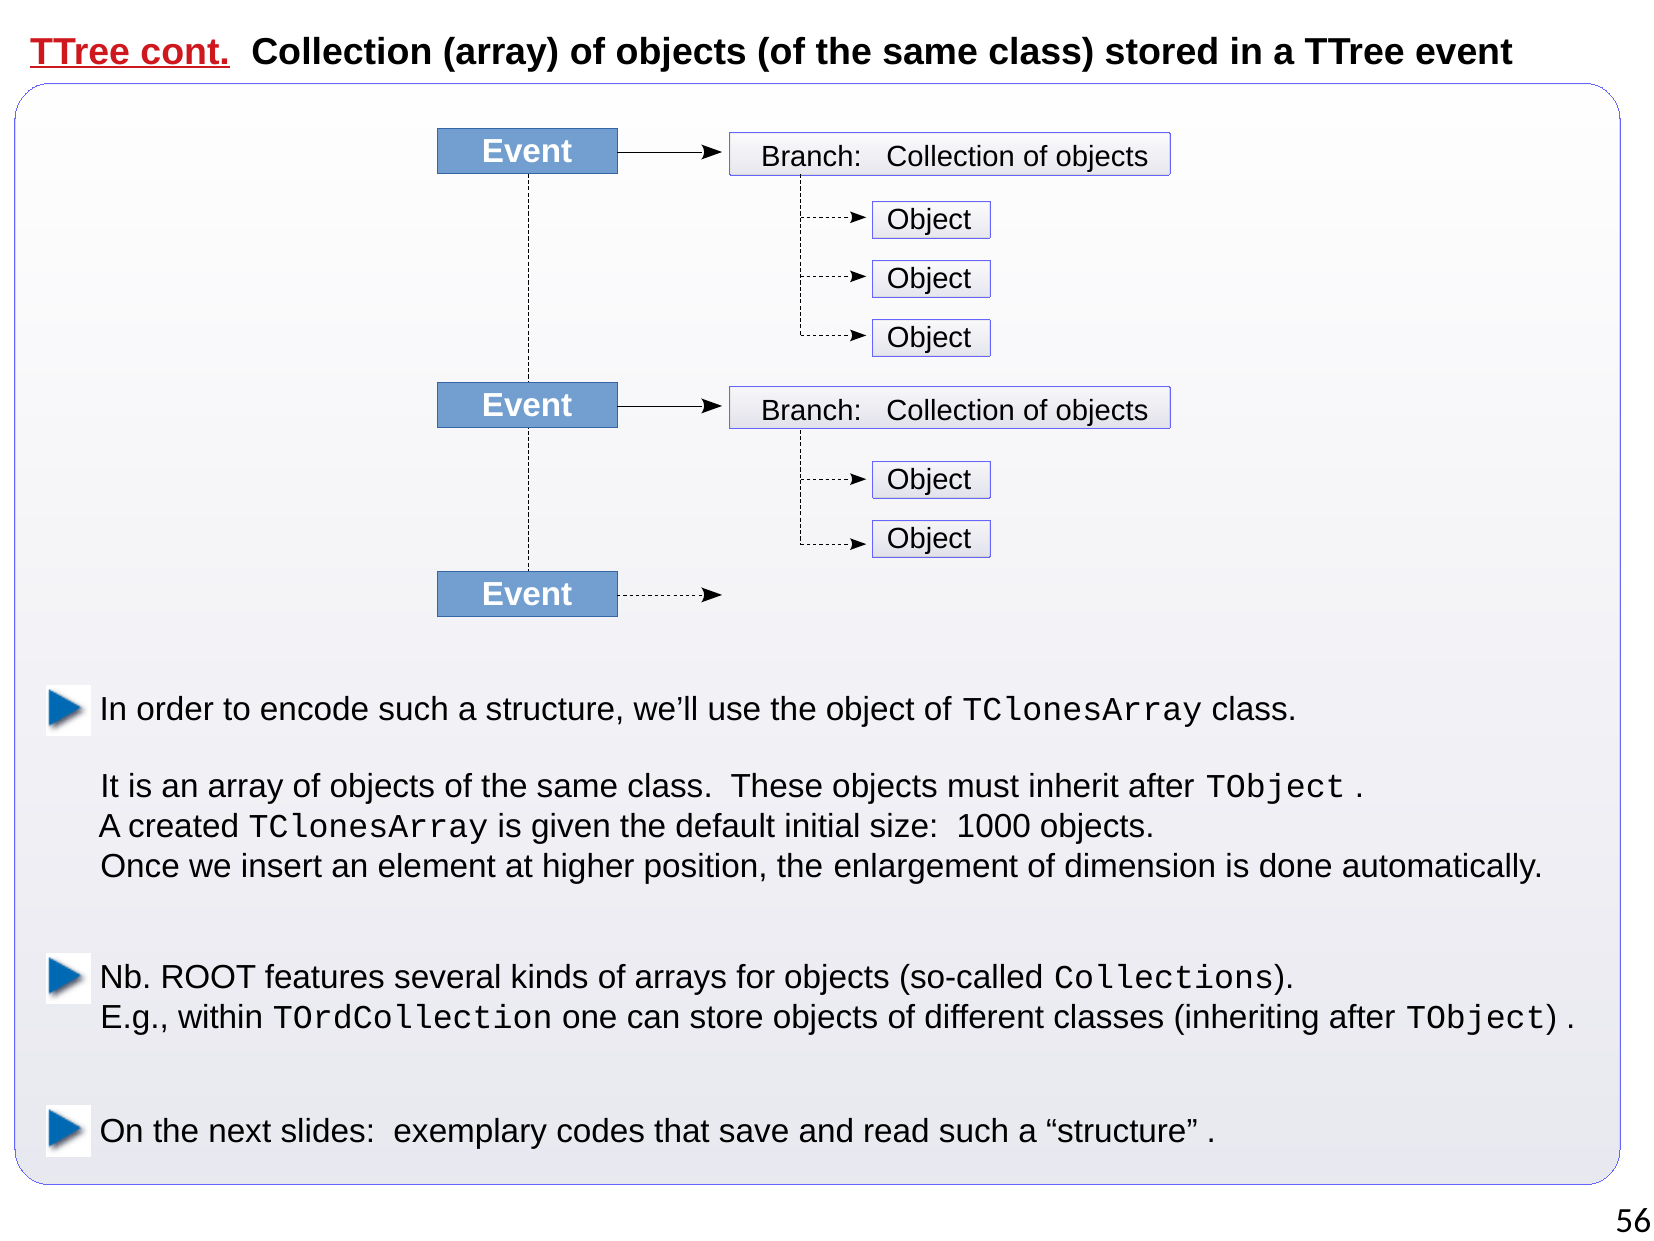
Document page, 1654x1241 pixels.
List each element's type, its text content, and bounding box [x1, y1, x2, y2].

text_box Event [437, 128, 618, 174]
text_box [14, 83, 1621, 1179]
text_box In order to encode such a structure, we’ll use the object of TClonesArray class. It is an array of objects of the same class. These objects must inherit after TObject . A created TClonesArray is given the default initial size: 1000 objects. Once we insert an element at higher position, the enlargement of dimension is done automatically. Nb. ROOT features several kinds of arrays for objects (so-called Collections). E.g., within TOrdCollection one can store objects of different classes (inheriting after TObject) . On the next slides: exemplary codes that save and read such a “structure” . [31, 683, 1632, 1192]
text_box Event [437, 571, 618, 617]
text_box Branch: Collection of objects [746, 132, 1171, 180]
text_box Event [437, 382, 618, 428]
text_box TTree cont. Collection (array) of objects (of the same class) stored in a TTree event [15, 22, 1561, 234]
text_box [729, 132, 746, 176]
text_box Object [872, 514, 1006, 567]
text_box Object [872, 455, 1006, 508]
text_box Object [872, 254, 1006, 307]
text_box Object [872, 195, 1006, 248]
text_box Branch: Collection of objects [746, 386, 1171, 434]
text_box Object [872, 313, 1006, 366]
